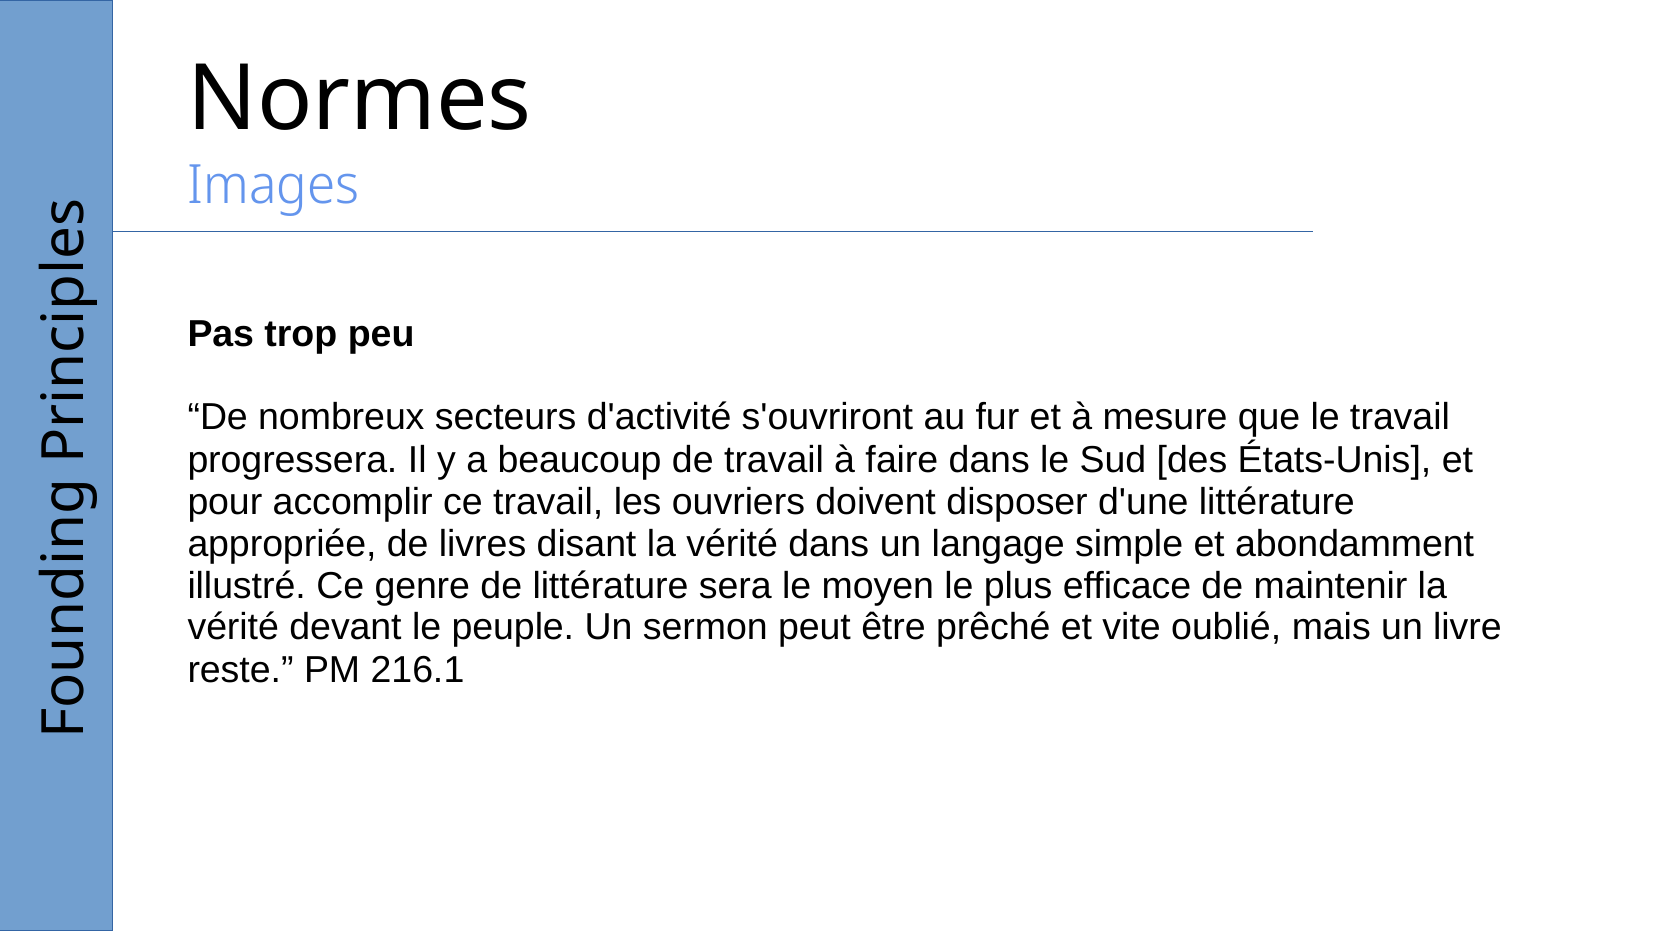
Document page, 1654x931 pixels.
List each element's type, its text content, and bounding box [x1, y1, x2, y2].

title Images [187, 125, 1571, 239]
subtitle Pas trop peu “De nombreux secteurs d'activité s'ouvriront au fur et à mesure que le travail progressera. Il y a beaucoup de travail à faire dans le Sud [des États-Unis], et pour accomplir ce travail, les ouvriers doivent disposer d'une littérature appropriée, de livres disant la vérité dans un langage simple et abondamment illustré. Ce genre de littérature sera le moyen le plus efficace de maintenir la vérité devant le peuple. Un sermon peut être prêché et vite oublié, mais un livre reste.” PM 216.1 [187, 312, 1538, 863]
text_box Founding Principles [13, 37, 105, 901]
text_box [0, 0, 113, 931]
title Normes [187, 33, 1571, 125]
